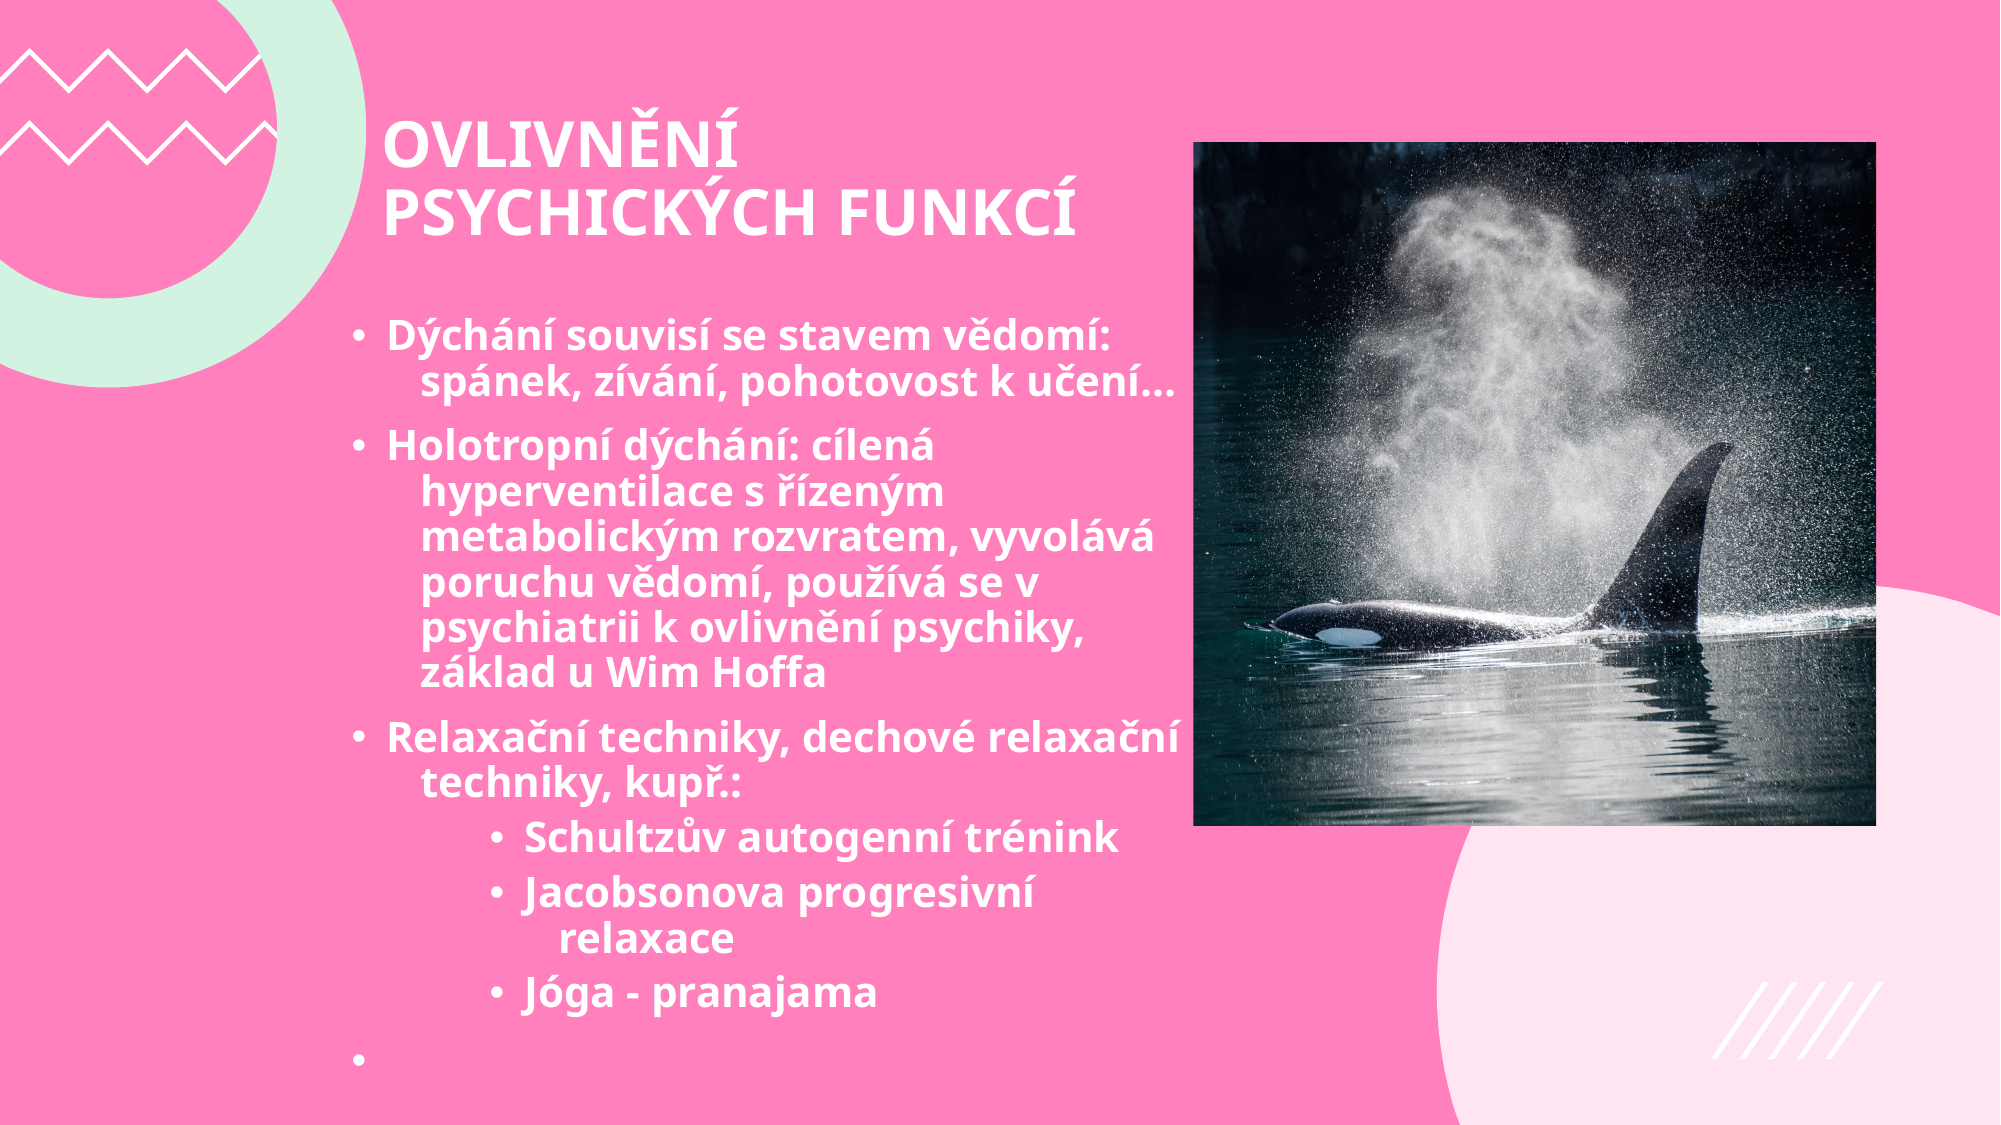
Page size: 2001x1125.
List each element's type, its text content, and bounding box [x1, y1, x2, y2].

list Dýchání souvisí se stavem vědomí: spánek, zívání, pohotovost k učení... Holotropní dýchání: cílená hyperventilace s řízeným metabolickým rozvratem, vyvolává poruchu vědomí, používá se v psychiatrii k ovlivnění psychiky, základ u Wim Hoffa Relaxační techniky, dechové relaxační techniky, kupř.: Schultzův autogenní trénink Jacobsonova progresivní relaxace Jóga - pranajama [336, 307, 1196, 1075]
title OVLIVNĚNÍ PSYCHICKÝCH FUNKCÍ [366, 41, 1099, 258]
picture [1193, 142, 1877, 826]
text_box [0, 0, 2000, 1125]
